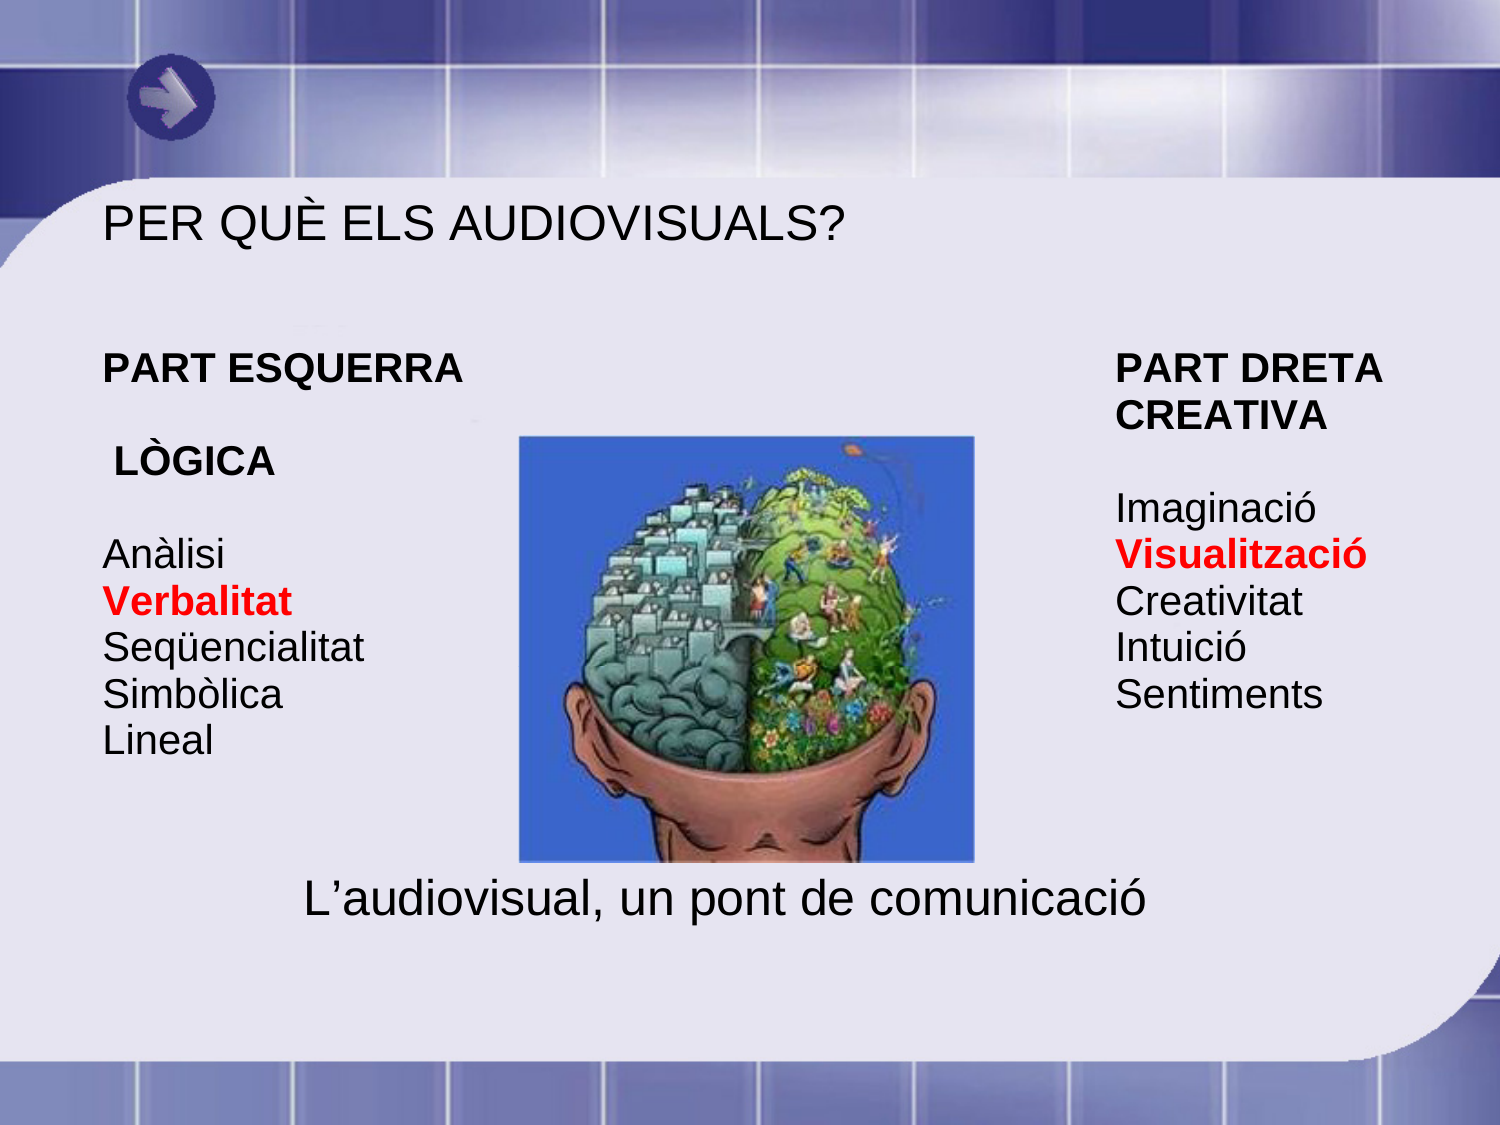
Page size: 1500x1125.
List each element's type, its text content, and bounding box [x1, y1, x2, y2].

chart [518, 435, 976, 862]
text_box PART ESQUERRA LÒGICA Anàlisi Verbalitat Seqüencialitat Simbòlica Lineal [87, 337, 563, 984]
text_box L’audiovisual, un pont de comunicació [288, 862, 1163, 934]
text_box PART DRETA CREATIVA Imaginació Visualització Creativitat Intuició Sentiments [1100, 337, 1400, 725]
text_box PER QUÈ ELS AUDIOVISUALS? [88, 187, 862, 259]
picture [0, 0, 1500, 1125]
